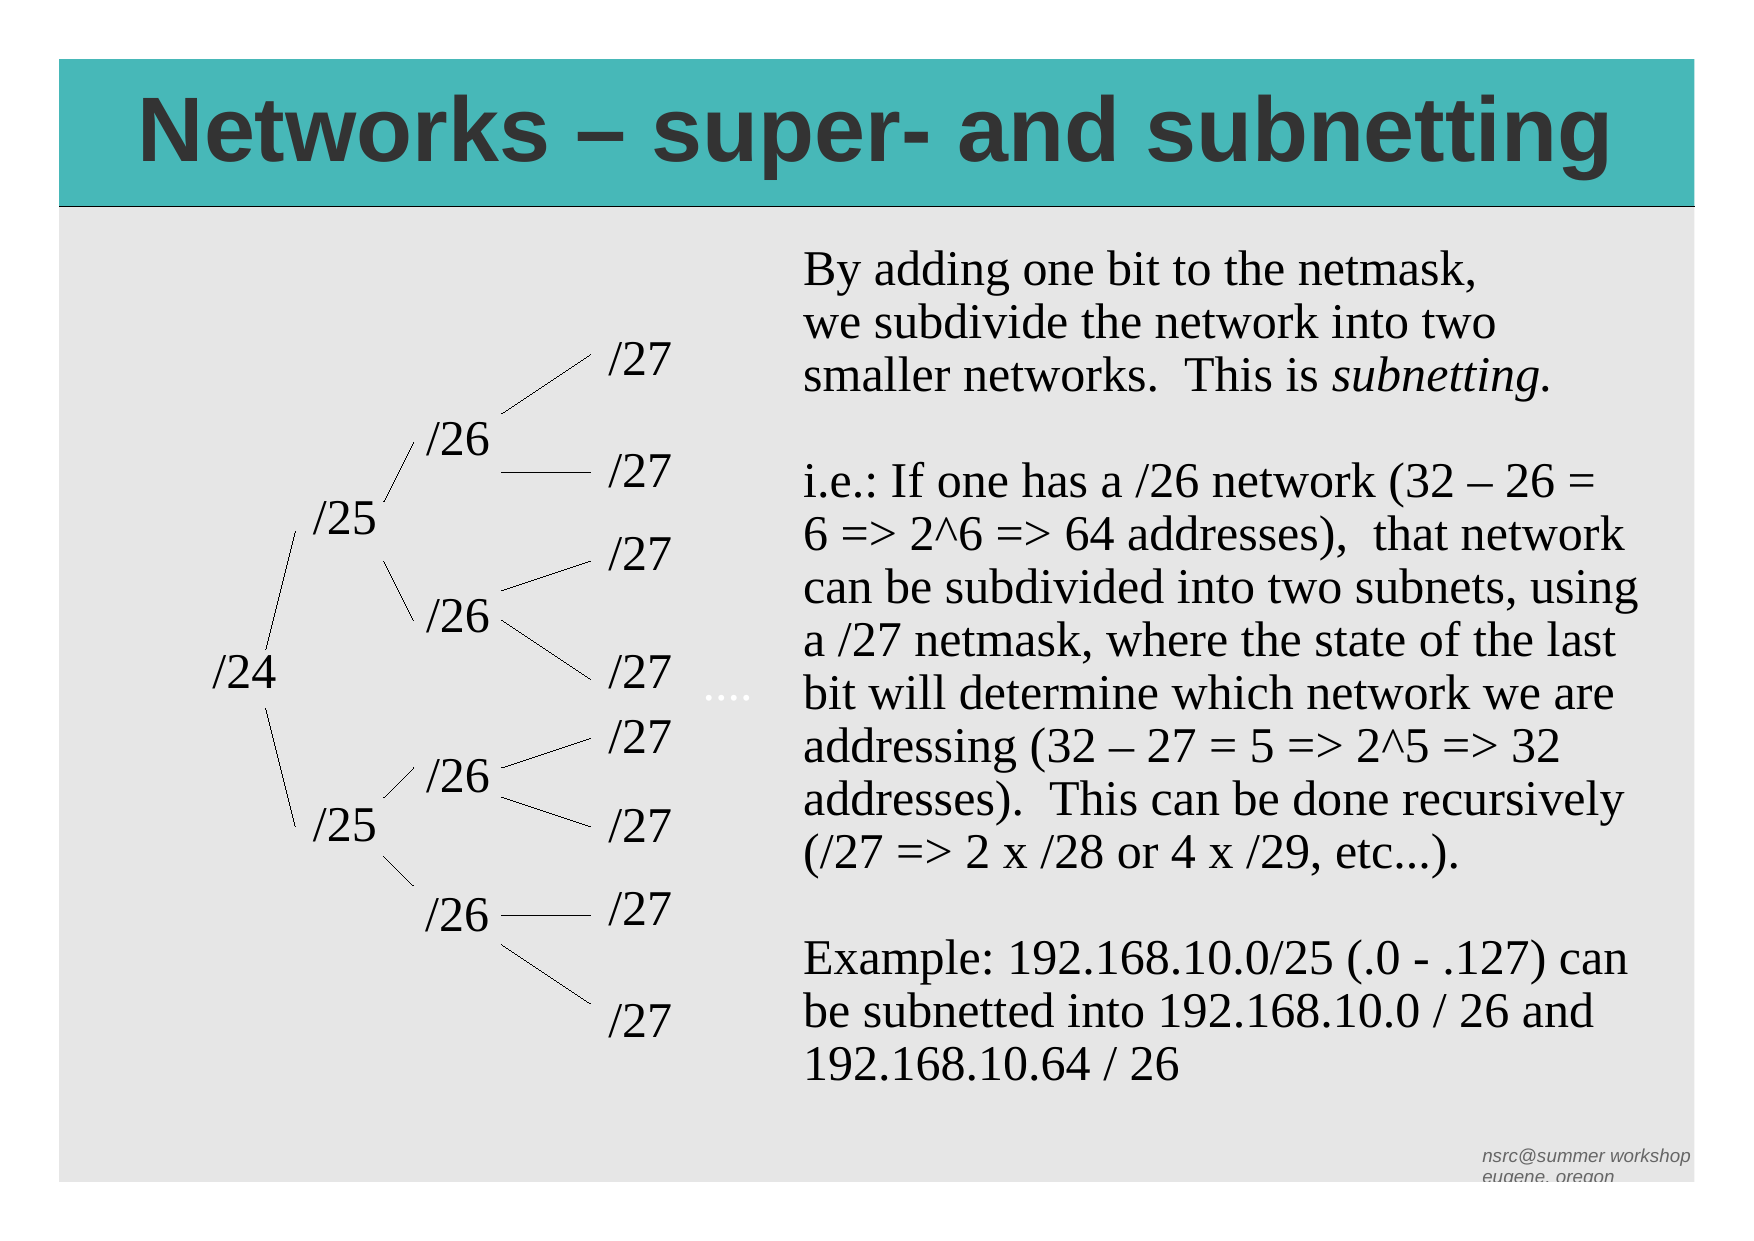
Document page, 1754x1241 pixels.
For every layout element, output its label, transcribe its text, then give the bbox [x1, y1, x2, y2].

text_box .... [702, 656, 753, 717]
text_box /25 [312, 797, 378, 858]
text_box /27 [608, 331, 673, 392]
text_box /27 [608, 709, 673, 770]
text_box /27 [608, 797, 673, 859]
text_box /26 [425, 886, 490, 948]
text_box /27 [608, 443, 673, 504]
text_box By adding one bit to the netmask, we subdivide the network into two smaller networks. This is subnetting. i.e.: If one has a /26 network (32 – 26 = 6 => 2^6 => 64 addresses), that network can be subdivided into two subnets, using a /27 netmask, where the state of the last bit will determine which network we are addressing (32 – 27 = 5 => 2^5 => 32 addresses). This can be done recursively (/27 => 2 x /28 or 4 x /29, etc...). Example: 192.168.10.0/25 (.0 - .127) can be subnetted into 192.168.10.0 / 26 and 192.168.10.64 / 26 [803, 242, 1640, 1174]
text_box /25 [312, 490, 378, 551]
text_box /27 [608, 880, 673, 942]
text_box /27 [608, 526, 673, 587]
text_box /27 [608, 644, 673, 705]
text_box /26 [425, 411, 491, 472]
text_box /24 [212, 643, 277, 705]
text_box /26 [425, 747, 491, 809]
text_box /26 [425, 588, 491, 649]
text_box /27 [608, 992, 673, 1054]
title Networks – super- and subnetting [59, 41, 1695, 219]
